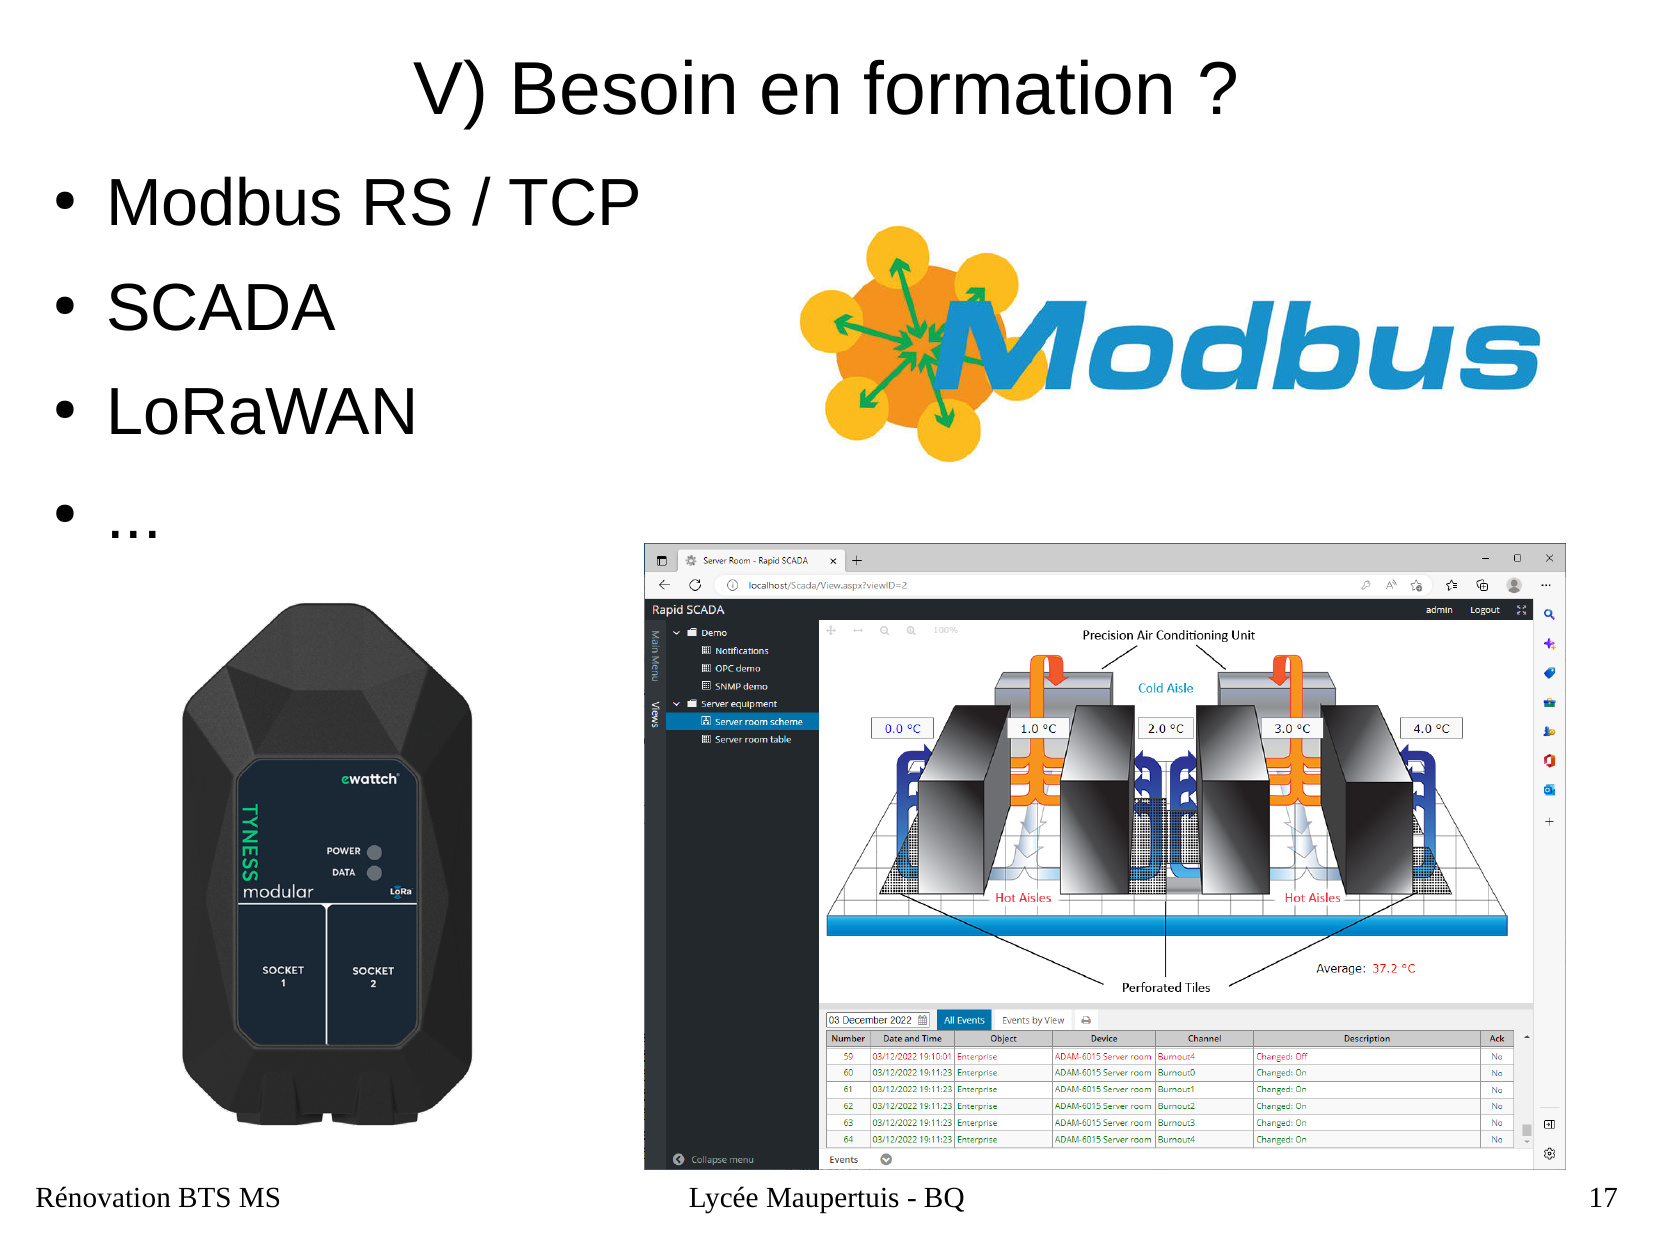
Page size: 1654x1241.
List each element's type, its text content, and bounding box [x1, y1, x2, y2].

picture [181, 602, 473, 1126]
title V) Besoin en formation ? [35, 35, 1619, 142]
list Modbus RS / TCP SCADA LoRaWAN ... [35, 165, 808, 1170]
picture [791, 217, 1548, 473]
picture [644, 543, 1566, 1170]
